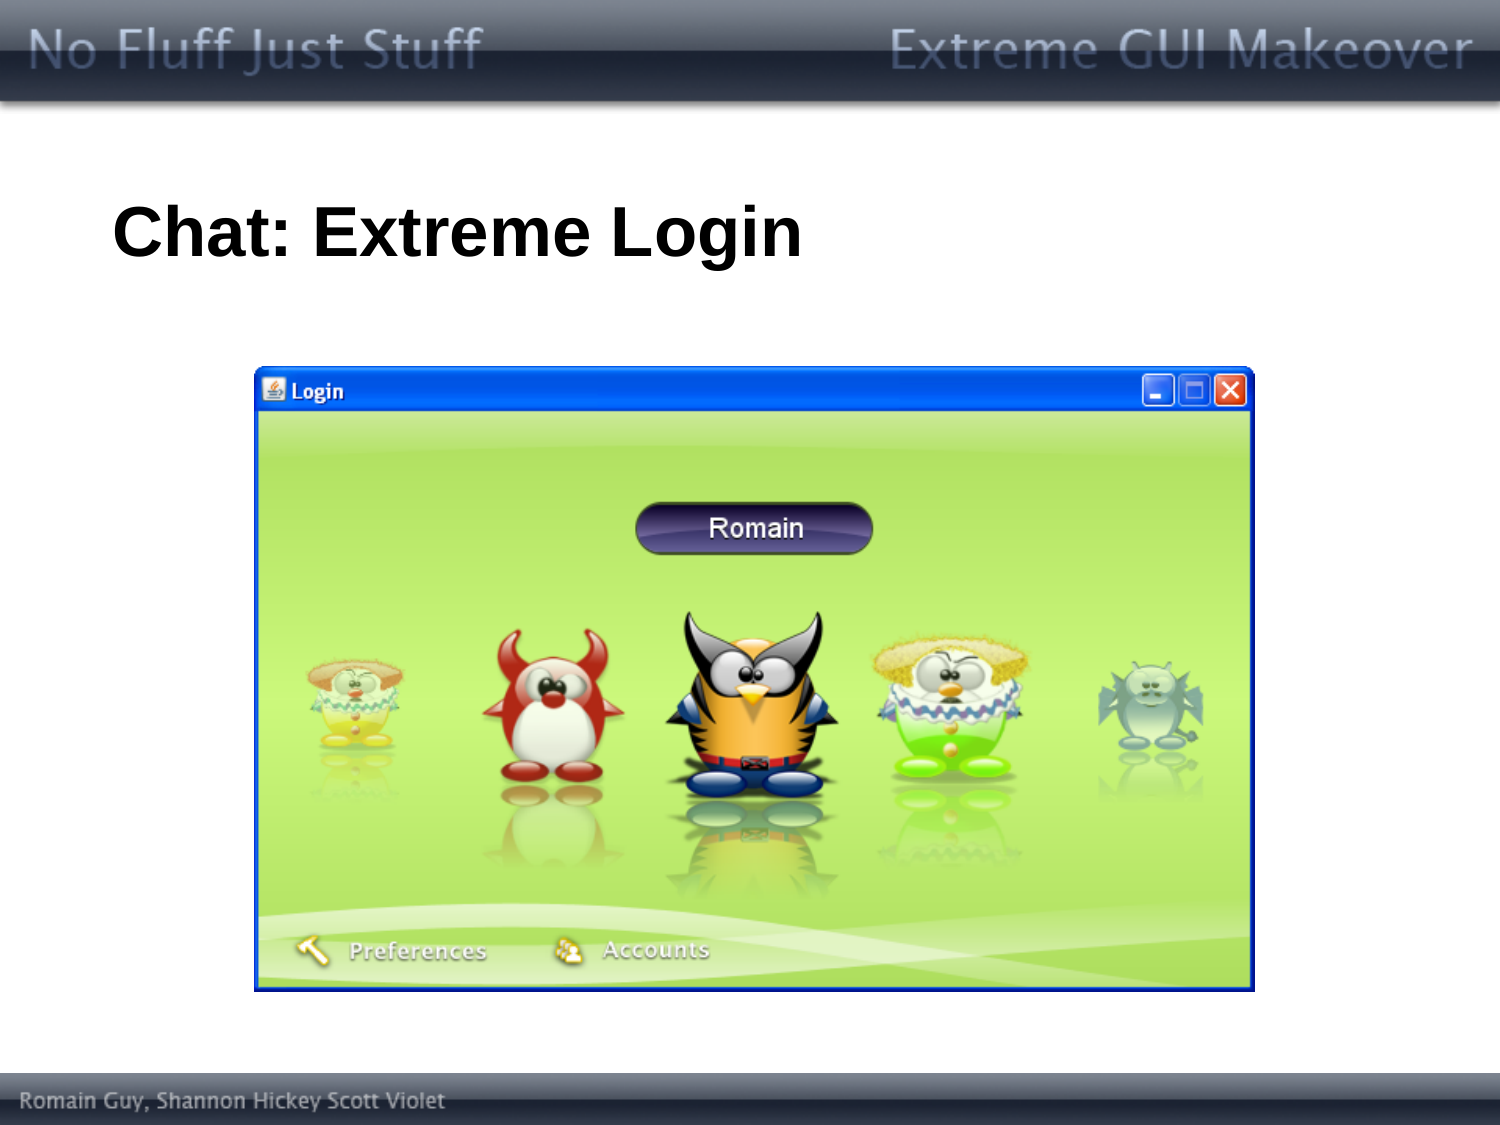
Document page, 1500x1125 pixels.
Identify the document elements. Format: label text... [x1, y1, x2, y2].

picture [0, 0, 1500, 114]
picture [254, 366, 1255, 992]
title Chat: Extreme Login [112, 119, 1417, 271]
picture [0, 1073, 1500, 1125]
